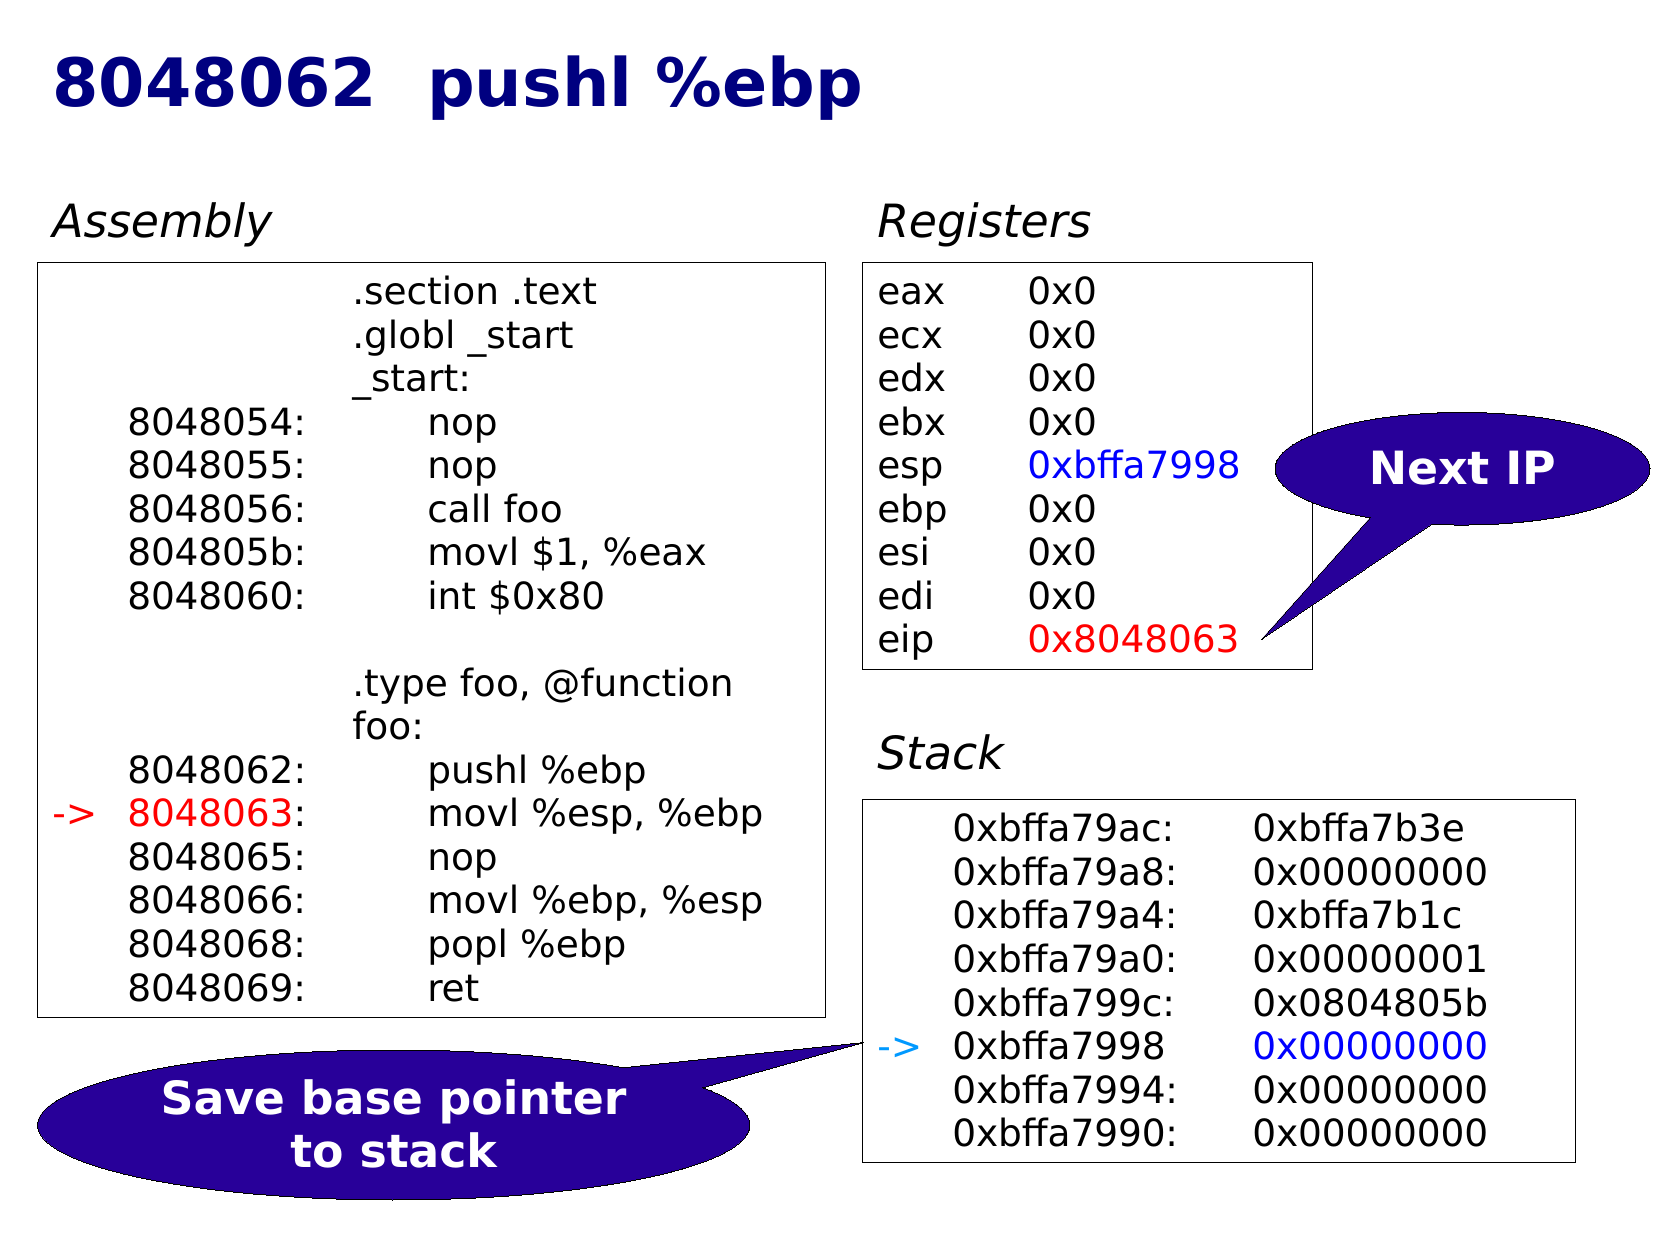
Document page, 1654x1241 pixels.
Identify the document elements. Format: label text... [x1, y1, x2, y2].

text_box 8048062 pushl %ebp [37, 37, 938, 131]
text_box 0xbffa79ac: 0xbffa7b3e 0xbffa79a8: 0x00000000 0xbffa79a4: 0xbffa7b1c 0xbffa79a0: 0x00000001 0xbffa799c: 0x0804805b -> 0xbffa7998 0x00000000 0xbffa7994: 0x00000000 0xbffa7990: 0x00000000 [862, 799, 1576, 1163]
text_box .section .text .globl _start _start: 8048054: nop 8048055: nop 8048056: call foo 804805b: movl $1, %eax 8048060: int $0x80 .type foo, @function foo: 8048062: pushl %ebp -> 8048063: movl %esp, %ebp 8048065: nop 8048066: movl %ebp, %esp 8048068: popl %ebp 8048069: ret [37, 262, 826, 1018]
text_box Stack [862, 719, 1051, 788]
text_box Next IP [1261, 412, 1651, 640]
text_box Registers [862, 187, 1126, 256]
text_box Assembly [37, 187, 301, 256]
text_box Save base pointer to stack [37, 1042, 862, 1201]
text_box eax 0x0 ecx 0x0 edx 0x0 ebx 0x0 esp 0xbffa7998 ebp 0x0 esi 0x0 edi 0x0 eip 0x8048063 [862, 262, 1313, 670]
